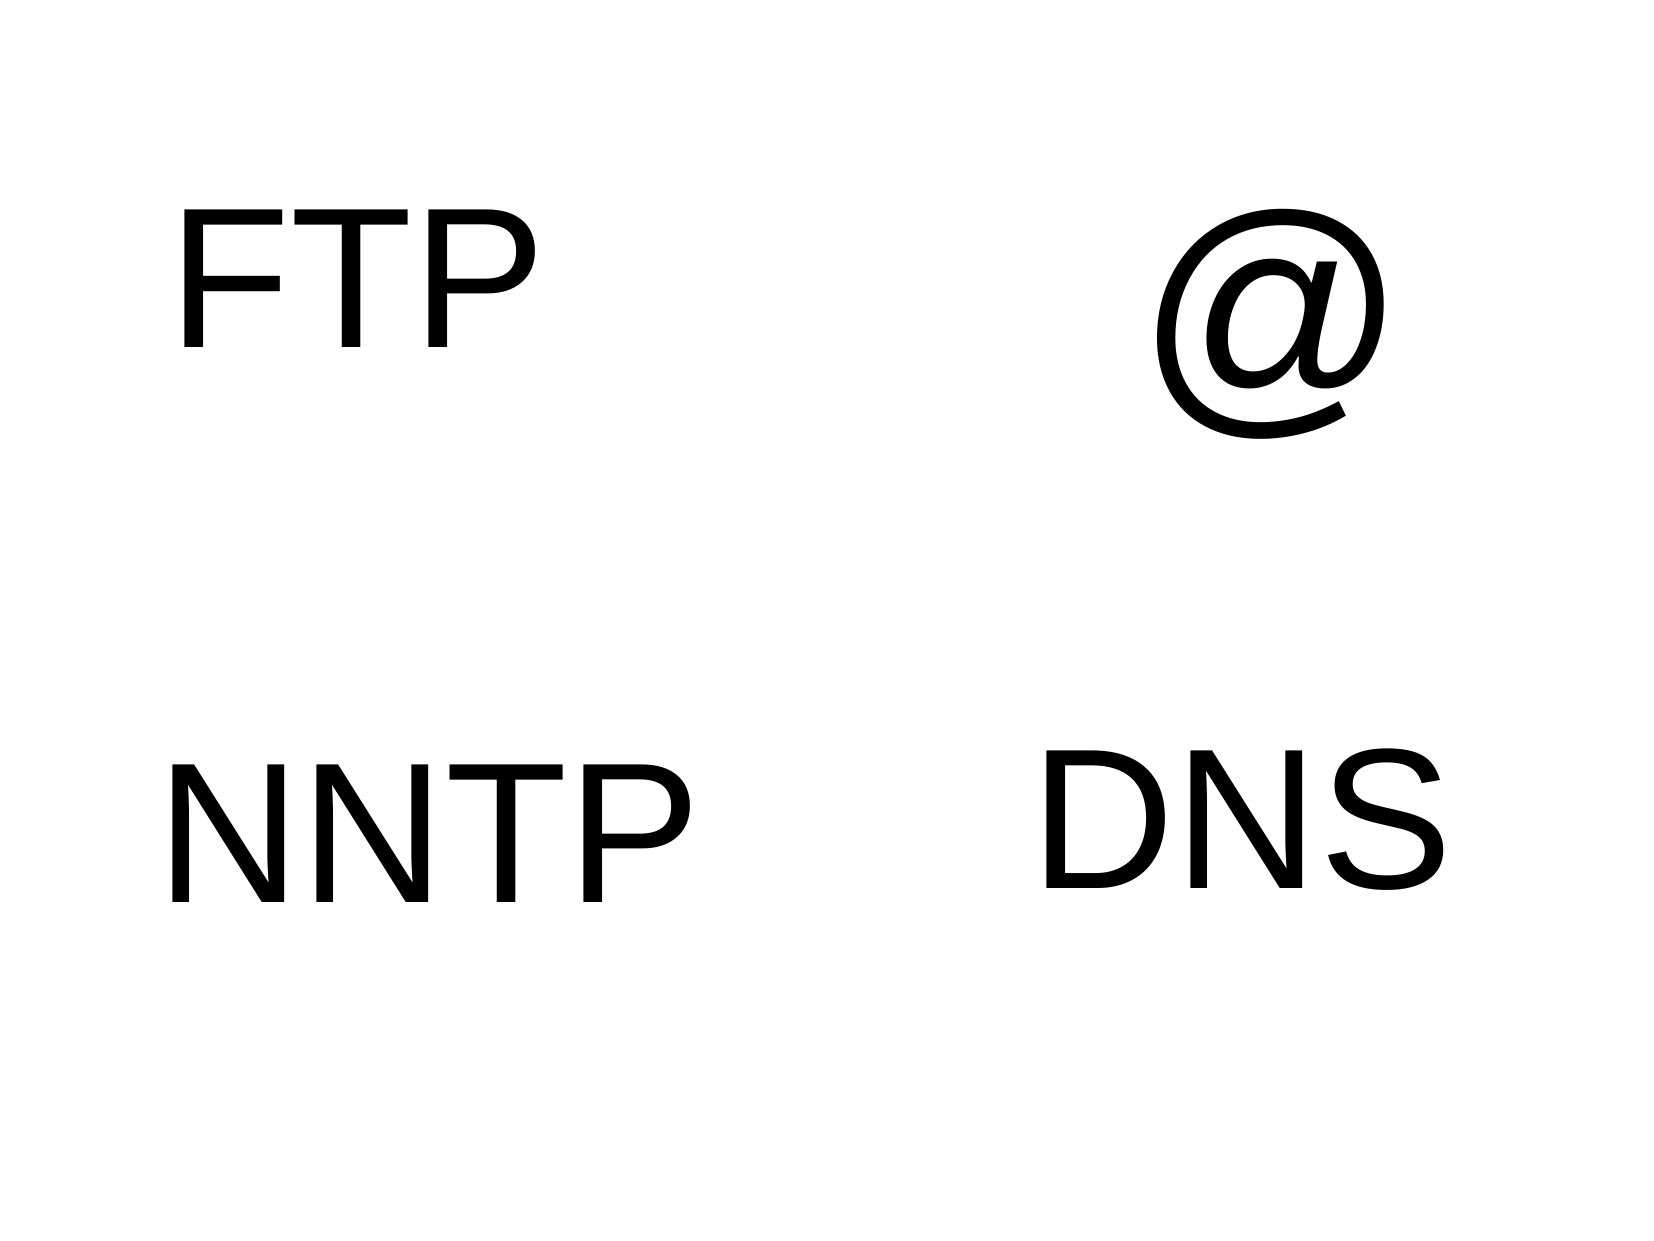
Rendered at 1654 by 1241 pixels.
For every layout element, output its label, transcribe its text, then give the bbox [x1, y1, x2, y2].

text_box DNS [1015, 700, 1501, 939]
text_box FTP [153, 159, 662, 398]
text_box NNTP [141, 714, 756, 953]
text_box @ [1122, 153, 1423, 467]
